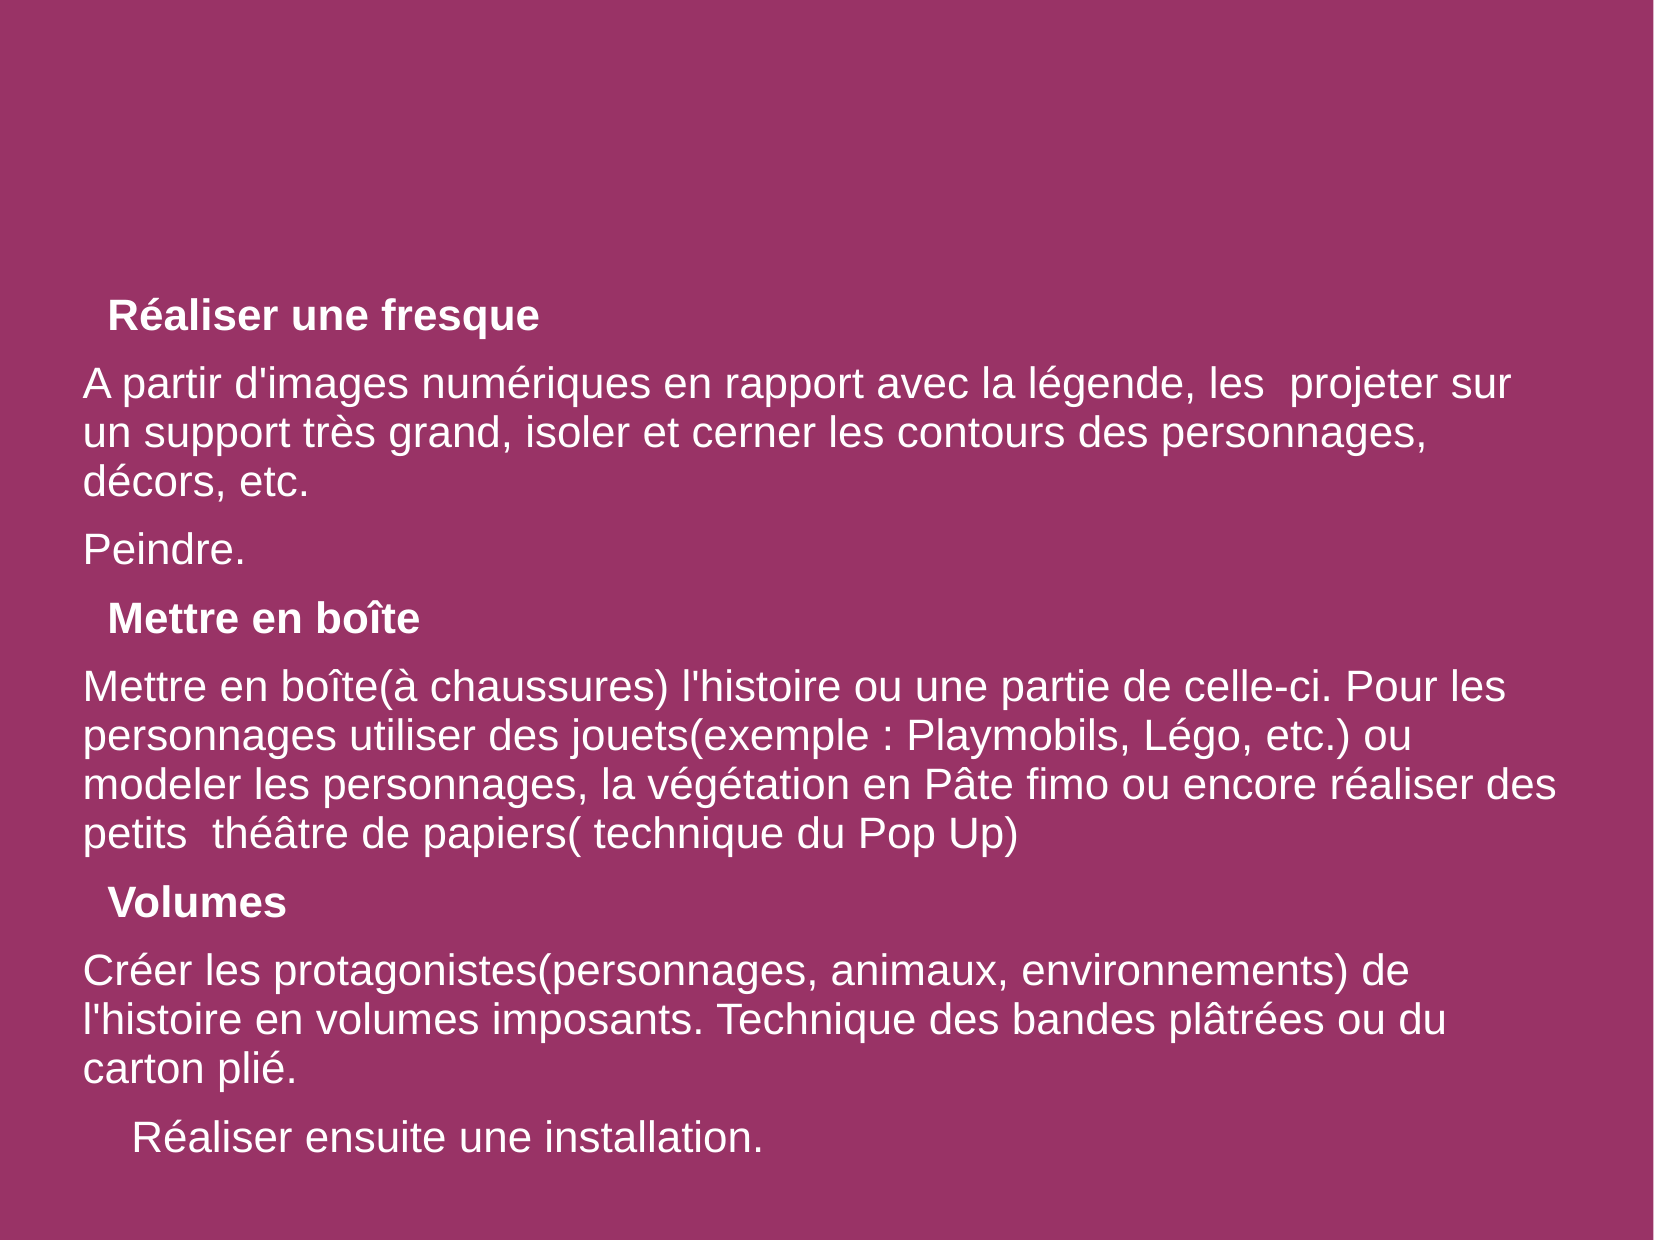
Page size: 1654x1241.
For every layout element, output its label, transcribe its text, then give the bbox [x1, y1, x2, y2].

list Réaliser une fresque A partir d'images numériques en rapport avec la légende, les projeter sur un support très grand, isoler et cerner les contours des personnages, décors, etc. Peindre. Mettre en boîte Mettre en boîte(à chaussures) l'histoire ou une partie de celle-ci. Pour les personnages utiliser des jouets(exemple : Playmobils, Légo, etc.) ou modeler les personnages, la végétation en Pâte fimo ou encore réaliser des petits théâtre de papiers( technique du Pop Up) Volumes Créer les protagonistes(personnages, animaux, environnements) de l'histoire en volumes imposants. Technique des bandes plâtrées ou du carton plié. Réaliser ensuite une installation. [82, 290, 1571, 1170]
